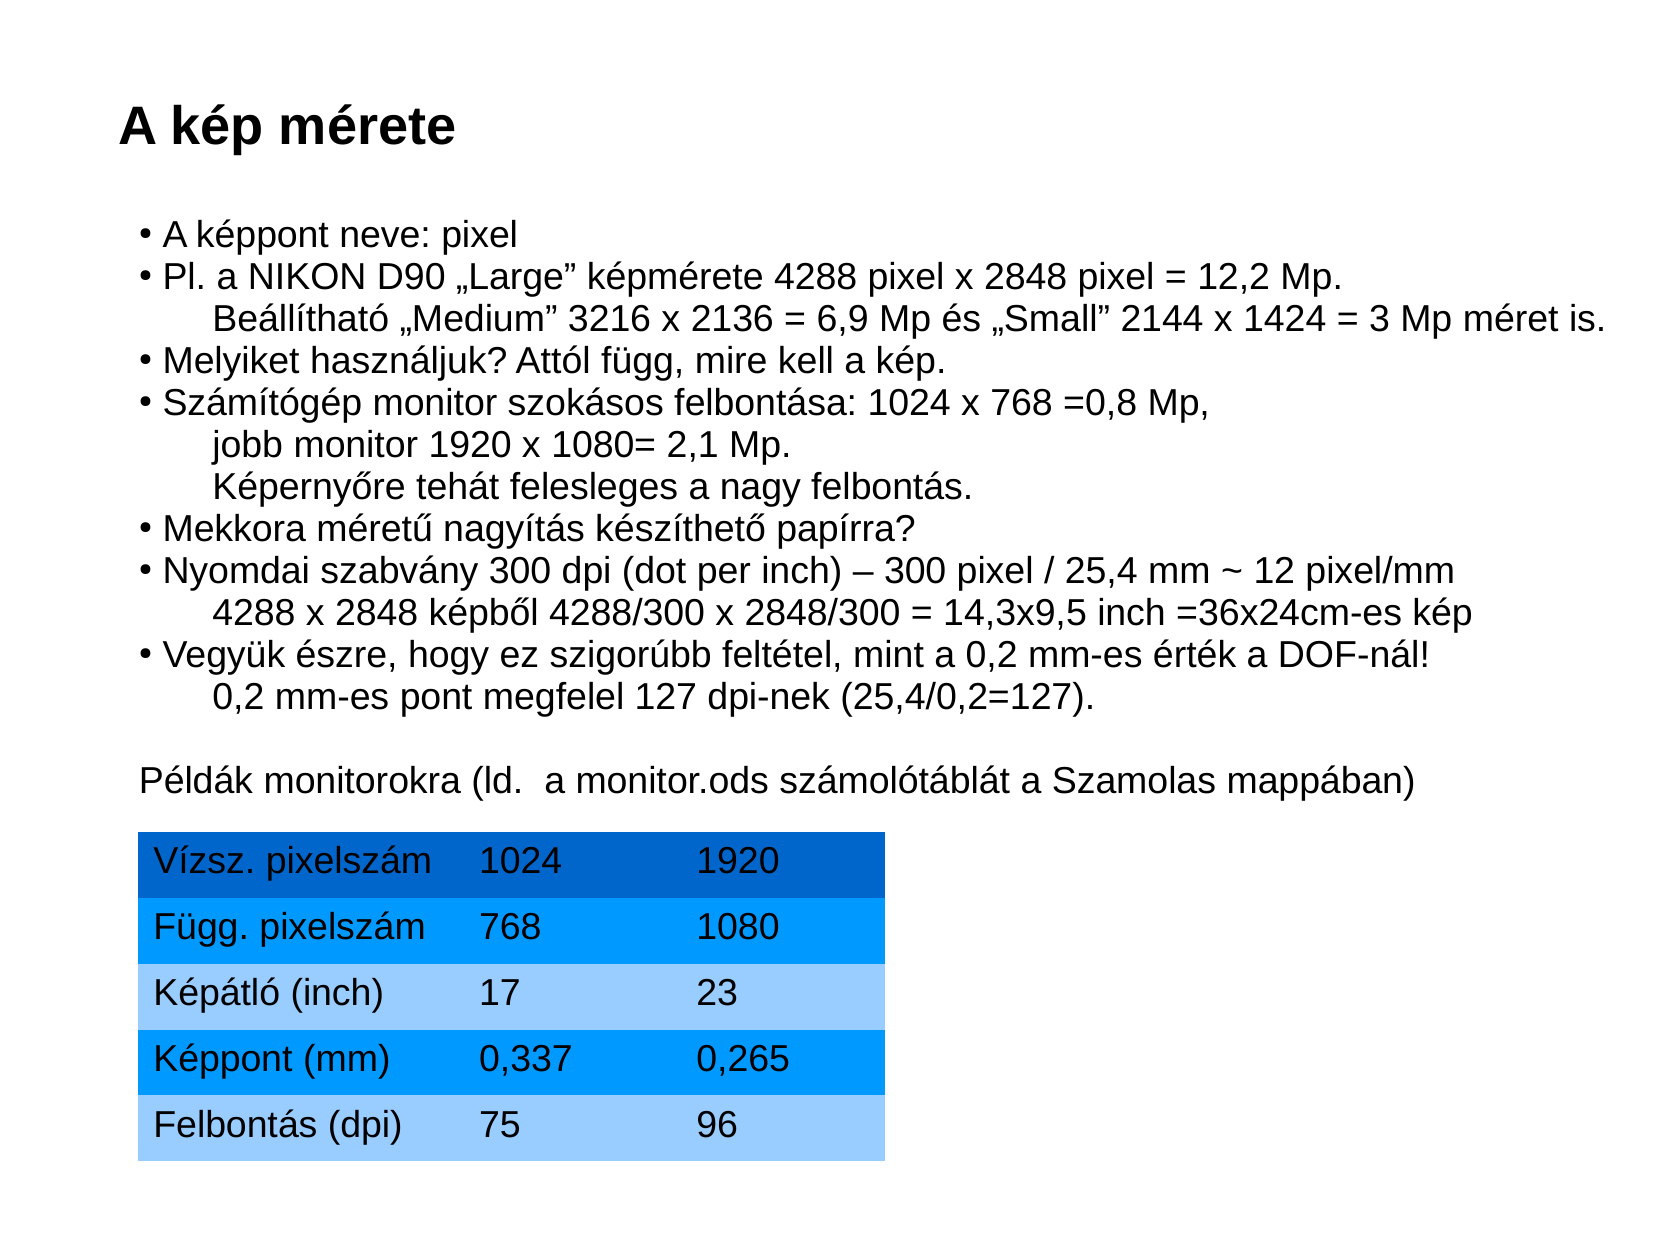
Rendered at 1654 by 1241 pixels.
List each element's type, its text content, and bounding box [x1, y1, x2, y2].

table_cell 0,265 [682, 1030, 885, 1095]
table_cell 23 [682, 964, 885, 1030]
table_cell 17 [464, 964, 682, 1030]
table_header Vízsz. pixelszám [138, 832, 464, 898]
table_cell Képátló (inch) [138, 964, 464, 1030]
table_cell Felbontás (dpi) [138, 1095, 464, 1161]
table_cell Függ. pixelszám [138, 898, 464, 964]
table_cell 768 [464, 898, 682, 964]
text_box A kép mérete [103, 88, 472, 166]
table_header 1024 [464, 832, 682, 898]
table_cell 1080 [682, 898, 885, 964]
text_box A képpont neve: pixel Pl. a NIKON D90 „Large” képmérete 4288 pixel x 2848 pixel = 12,2 Mp. Beállítható „Medium” 3216 x 2136 = 6,9 Mp és „Small” 2144 x 1424 = 3 Mp méret is. Melyiket használjuk? Attól függ, mire kell a kép. Számítógép monitor szokásos felbontása: 1024 x 768 =0,8 Mp, jobb monitor 1920 x 1080= 2,1 Mp. Képernyőre tehát felesleges a nagy felbontás. Mekkora méretű nagyítás készíthető papírra? Nyomdai szabvány 300 dpi (dot per inch) – 300 pixel / 25,4 mm ~ 12 pixel/mm 4288 x 2848 képből 4288/300 x 2848/300 = 14,3x9,5 inch =36x24cm-es kép Vegyük észre, hogy ez szigorúbb feltétel, mint a 0,2 mm-es érték a DOF-nál! 0,2 mm-es pont megfelel 127 dpi-nek (25,4/0,2=127). Példák monitorokra (ld. a monitor.ods számolótáblát a Szamolas mappában) [124, 206, 1622, 852]
table_cell 75 [464, 1095, 682, 1161]
table_cell Képpont (mm) [138, 1030, 464, 1095]
table_cell 0,337 [464, 1030, 682, 1095]
table_cell 96 [682, 1095, 885, 1161]
table_header 1920 [682, 832, 885, 898]
